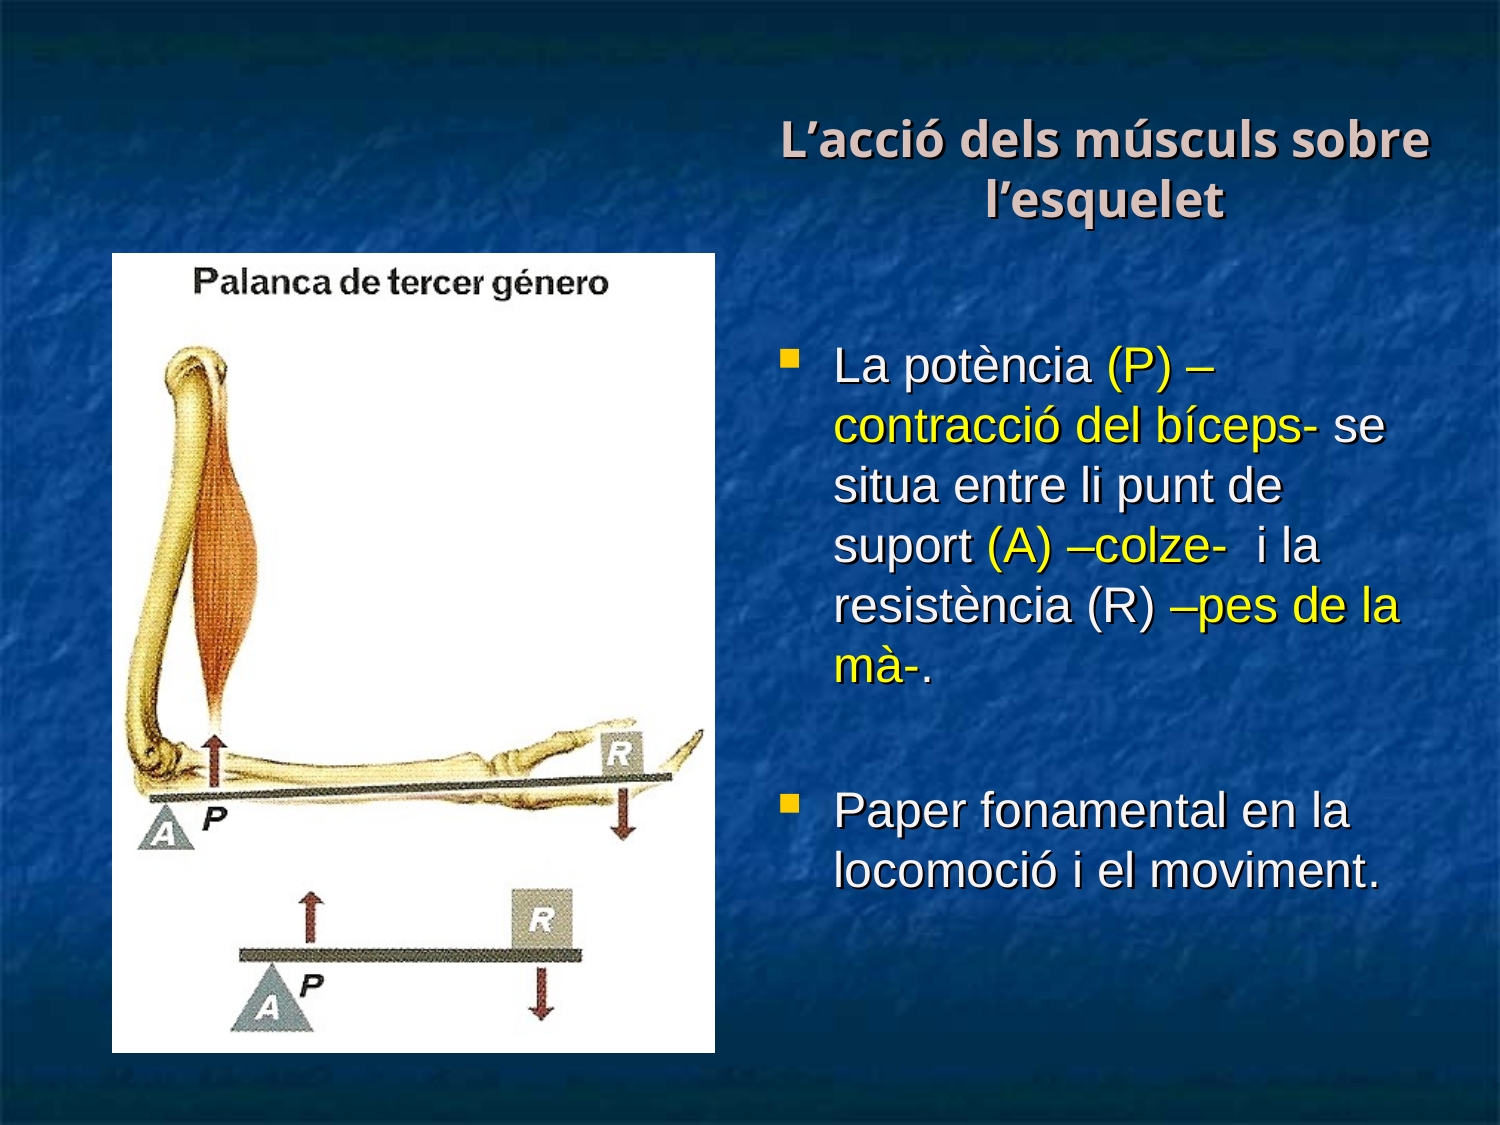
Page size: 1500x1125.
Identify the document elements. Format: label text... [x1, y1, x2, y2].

picture [0, 0, 1500, 1125]
text_box [112, 253, 715, 1053]
list La potència (P) –contracció del bíceps- se situa entre li punt de suport (A) –colze- i la resistència (R) –pes de la mà-. Paper fonamental en la locomoció i el moviment. [762, 324, 1426, 1001]
title L’acció dels músculs sobre l’esquelet [738, 54, 1473, 280]
